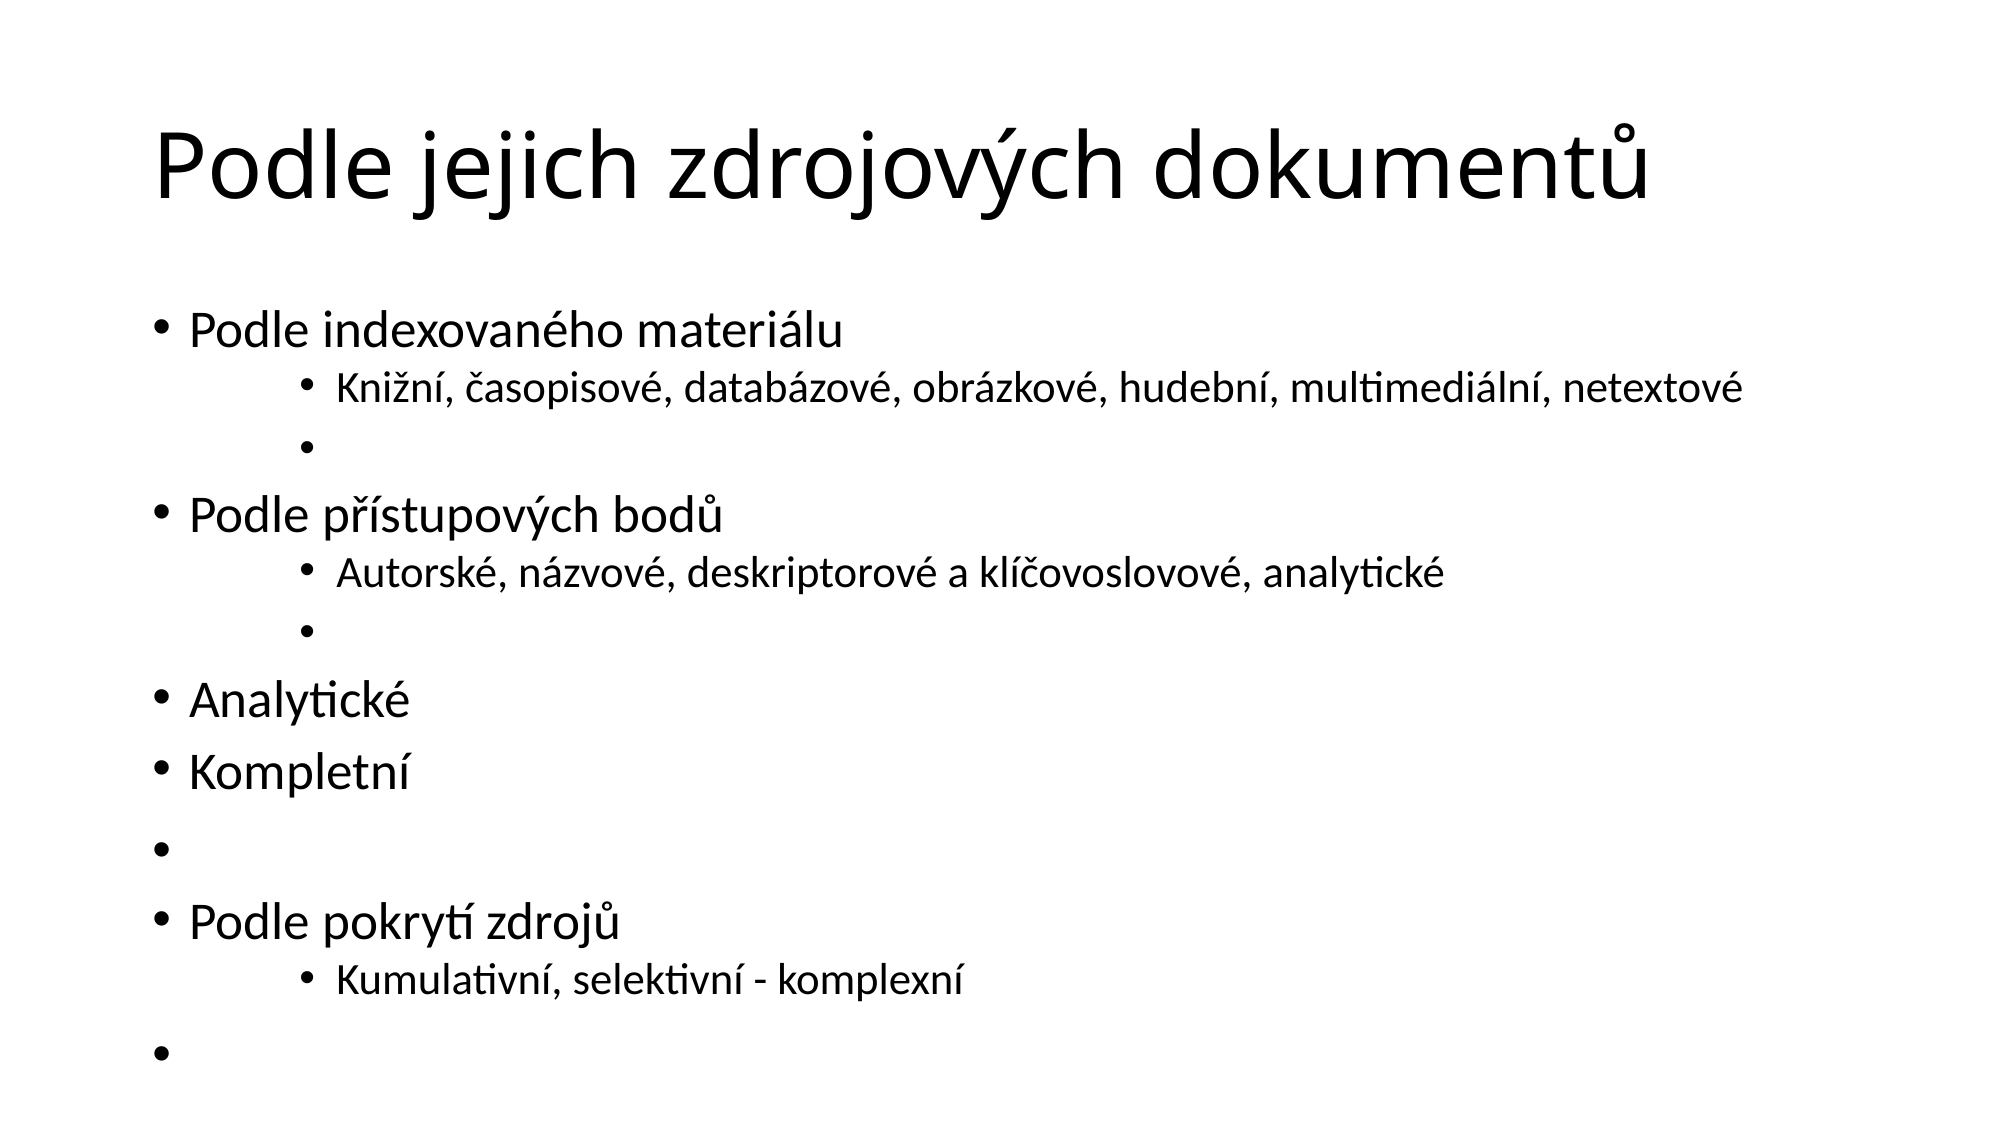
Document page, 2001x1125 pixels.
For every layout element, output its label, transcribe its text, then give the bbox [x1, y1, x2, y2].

list Podle indexovaného materiálu Knižní, časopisové, databázové, obrázkové, hudební, multimediální, netextové Podle přístupových bodů Autorské, názvové, deskriptorové a klíčovoslovové, analytické Analytické Kompletní Podle pokrytí zdrojů Kumulativní, selektivní - komplexní [137, 299, 1863, 1014]
title Podle jejich zdrojových dokumentů [137, 59, 1863, 278]
